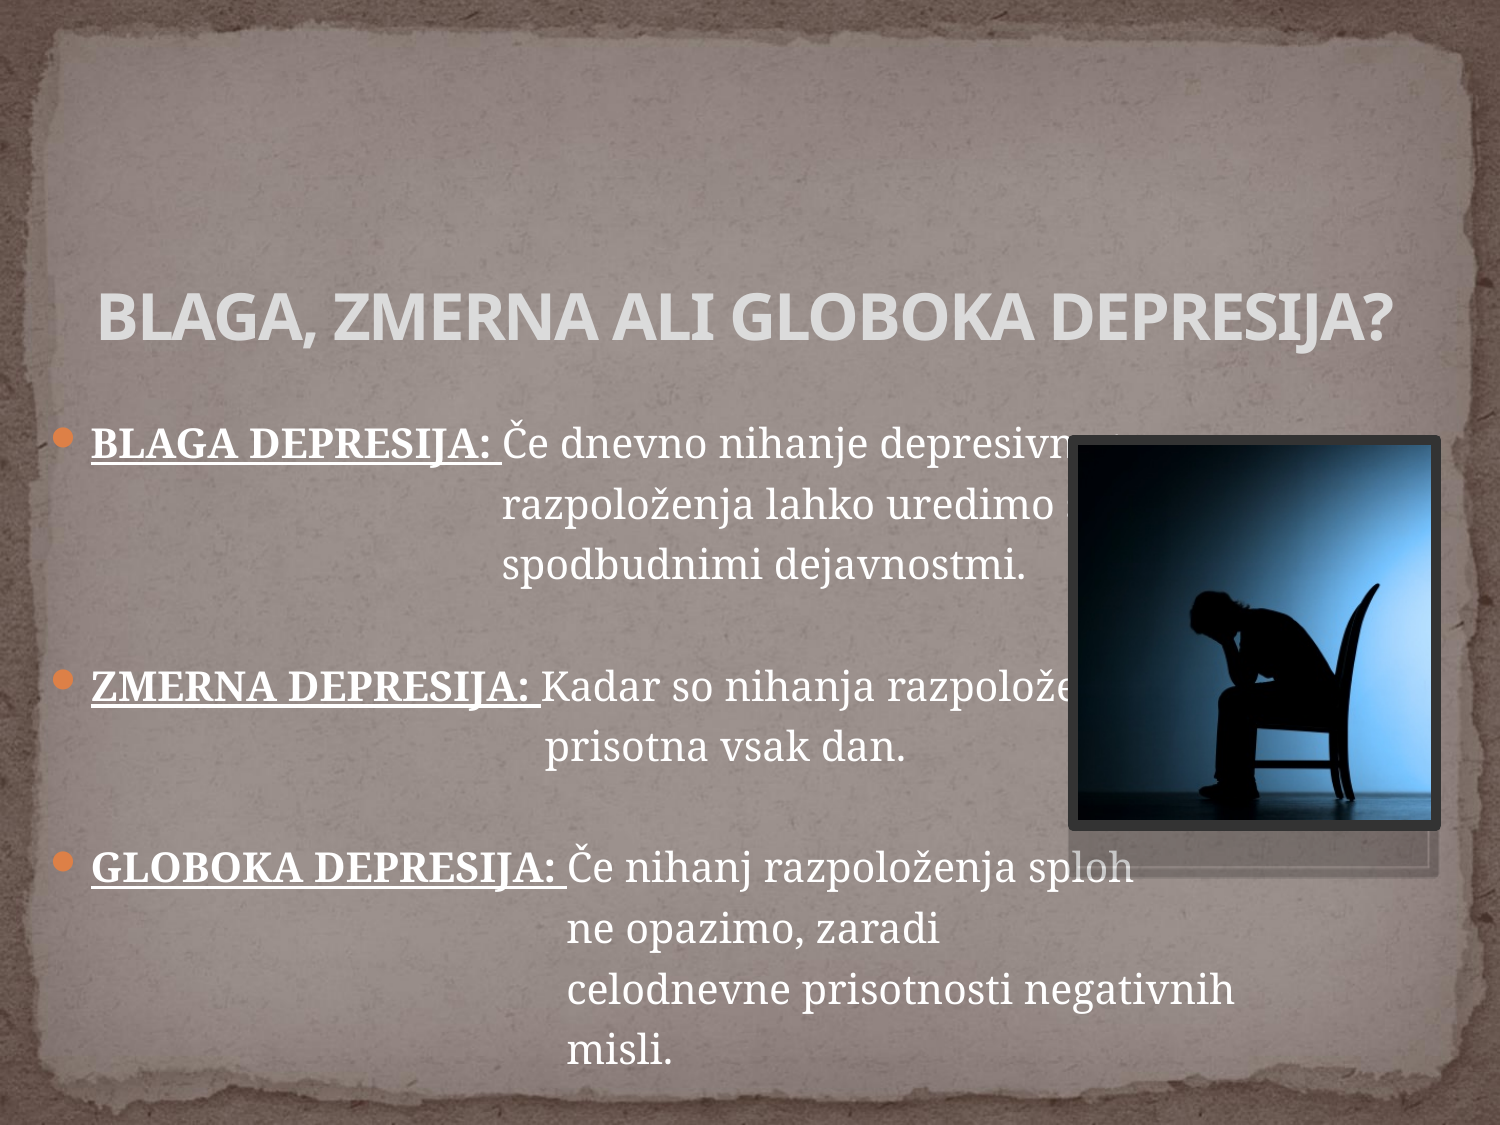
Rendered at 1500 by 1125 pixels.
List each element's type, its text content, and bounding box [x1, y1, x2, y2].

picture [0, 0, 1500, 1125]
title BLAGA, ZMERNA ALI GLOBOKA DEPRESIJA? [70, 222, 1421, 423]
list BLAGA DEPRESIJA: Če dnevno nihanje depresivnega razpoloženja lahko uredimo s spodbudnimi dejavnostmi. ZMERNA DEPRESIJA: Kadar so nihanja razpoloženja prisotna vsak dan. GLOBOKA DEPRESIJA: Če nihanj razpoloženja sploh ne opazimo, zaradi celodnevne prisotnosti negativnih misli. [35, 410, 1386, 1082]
